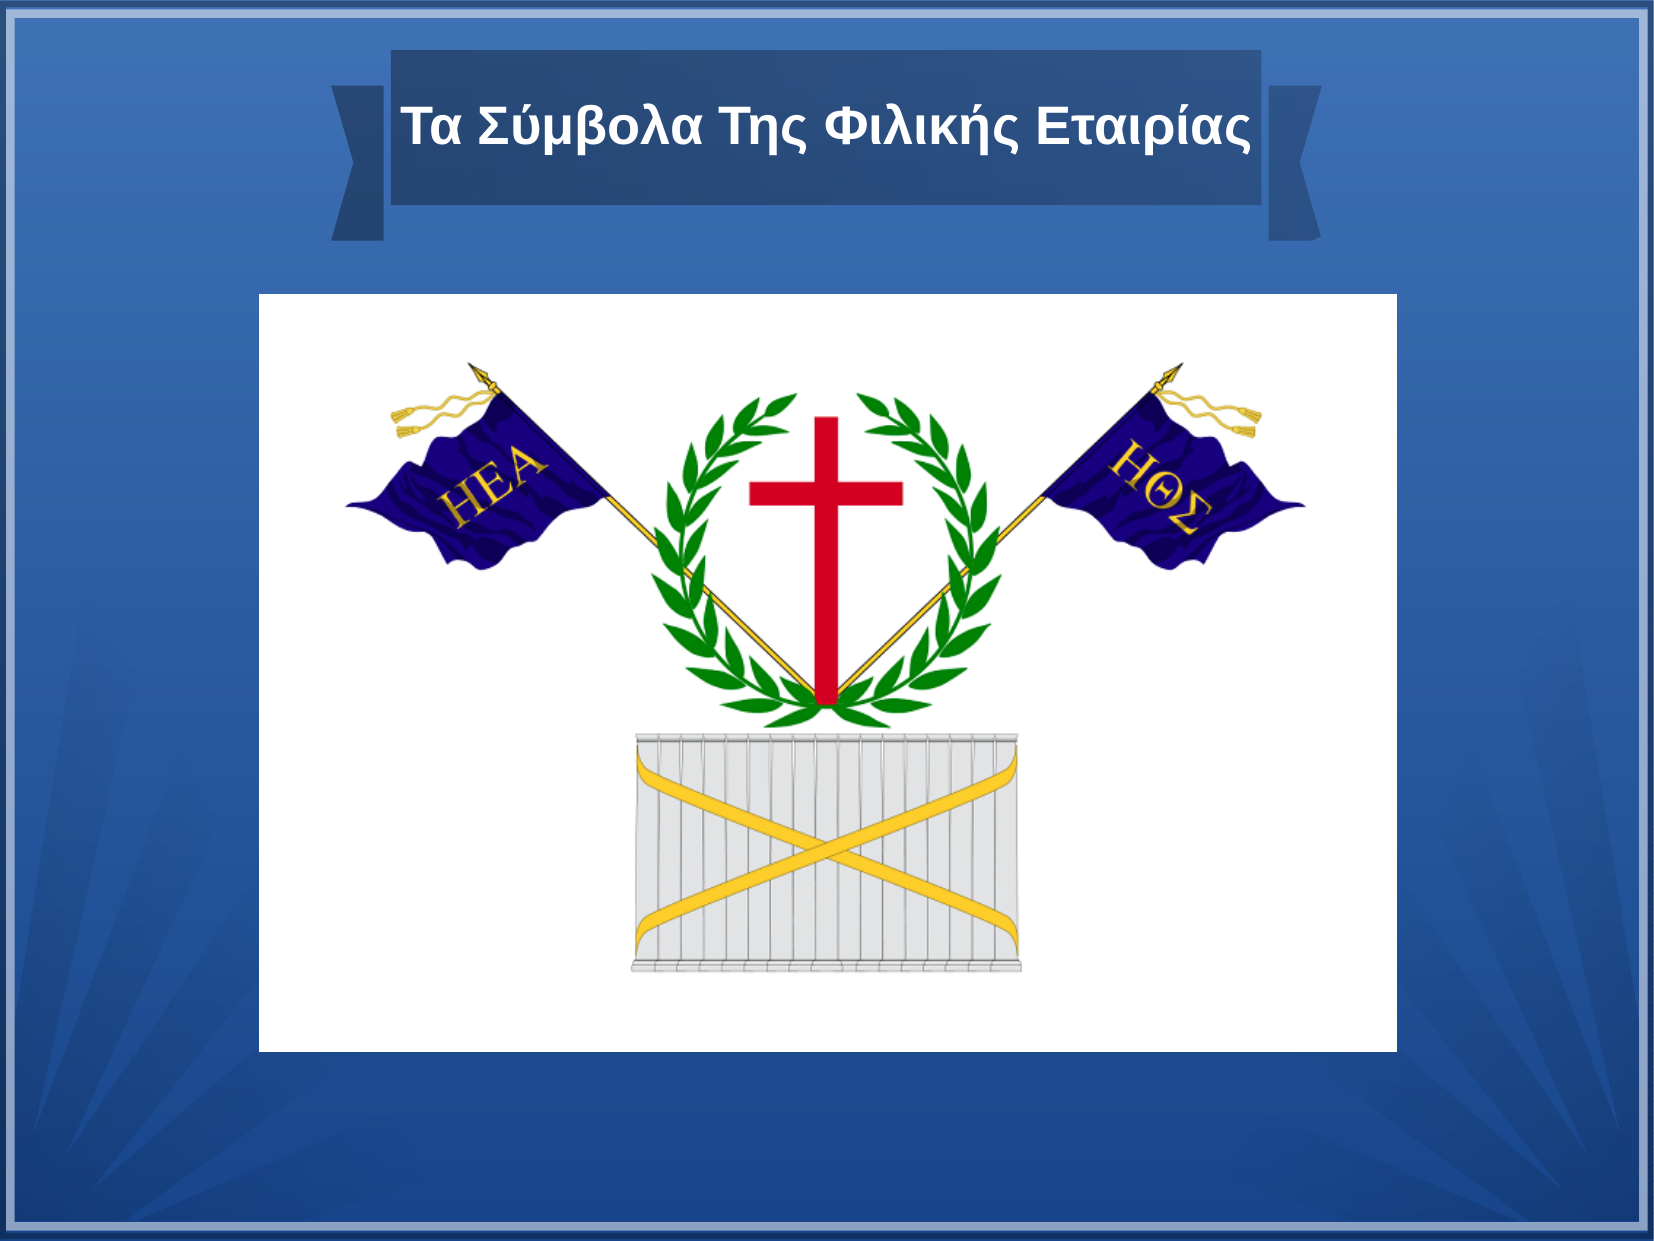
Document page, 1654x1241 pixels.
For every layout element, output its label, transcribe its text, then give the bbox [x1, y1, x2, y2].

title Τα Σύμβολα Της Φιλικής Εταιρίας [389, 47, 1264, 205]
picture [259, 294, 1397, 1052]
